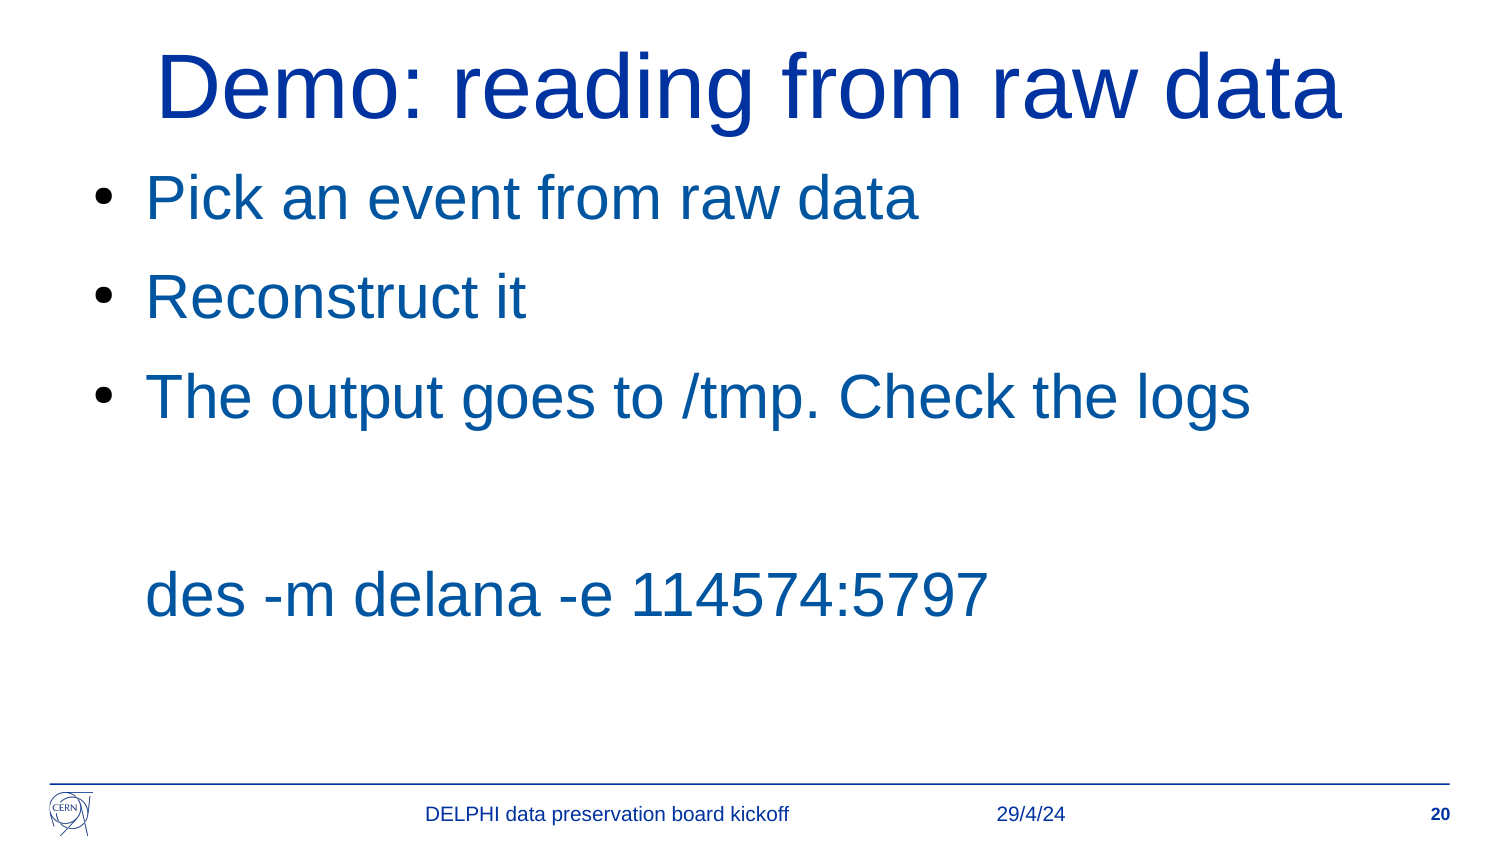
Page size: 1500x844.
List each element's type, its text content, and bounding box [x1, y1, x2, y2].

title Demo: reading from raw data [75, 28, 1425, 145]
list Pick an event from raw data Reconstruct it The output goes to /tmp. Check the logs des -m delana -e 114574:5797 [75, 163, 1453, 686]
